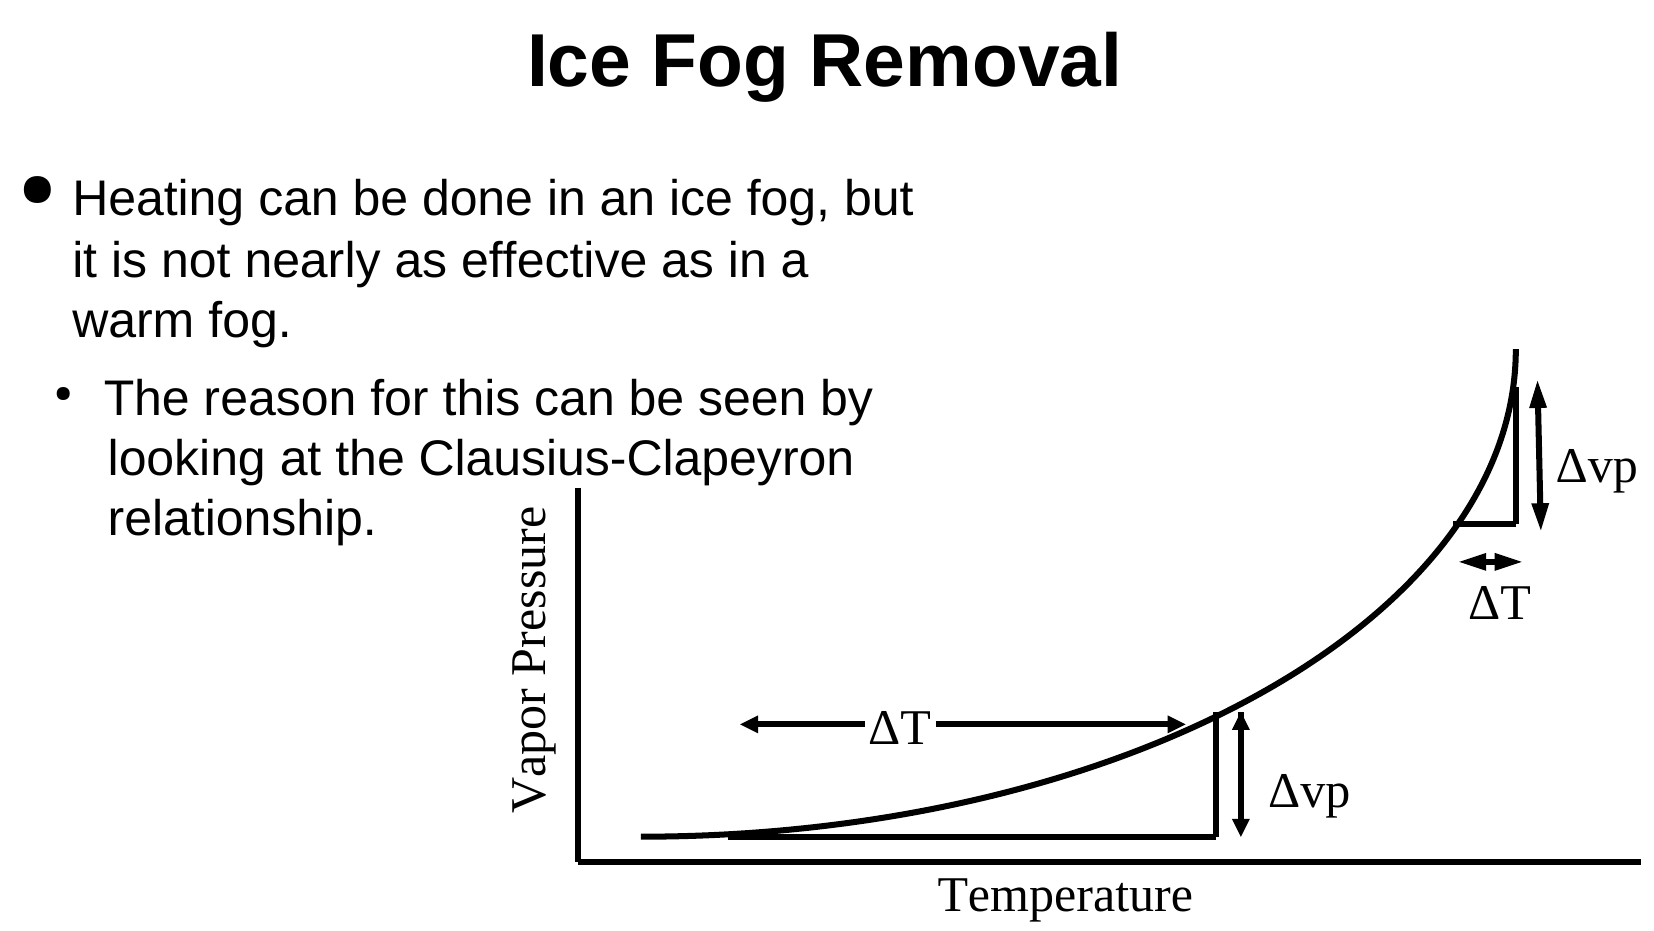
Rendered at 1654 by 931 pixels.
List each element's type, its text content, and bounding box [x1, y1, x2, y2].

text_box Heating can be done in an ice fog, but it is not nearly as effective as in a warm fog. The reason for this can be seen by looking at the Clausius-Clapeyron relationship. [4, 149, 938, 553]
text_box Vapor Pressure [487, 419, 563, 829]
text_box Temperature [922, 853, 1486, 929]
text_box ΔT [853, 686, 979, 763]
text_box Δvp [1542, 424, 1654, 500]
text_box Δvp [1253, 749, 1429, 825]
text_box ΔT [1453, 561, 1579, 638]
title Ice Fog Removal [0, 5, 1654, 107]
